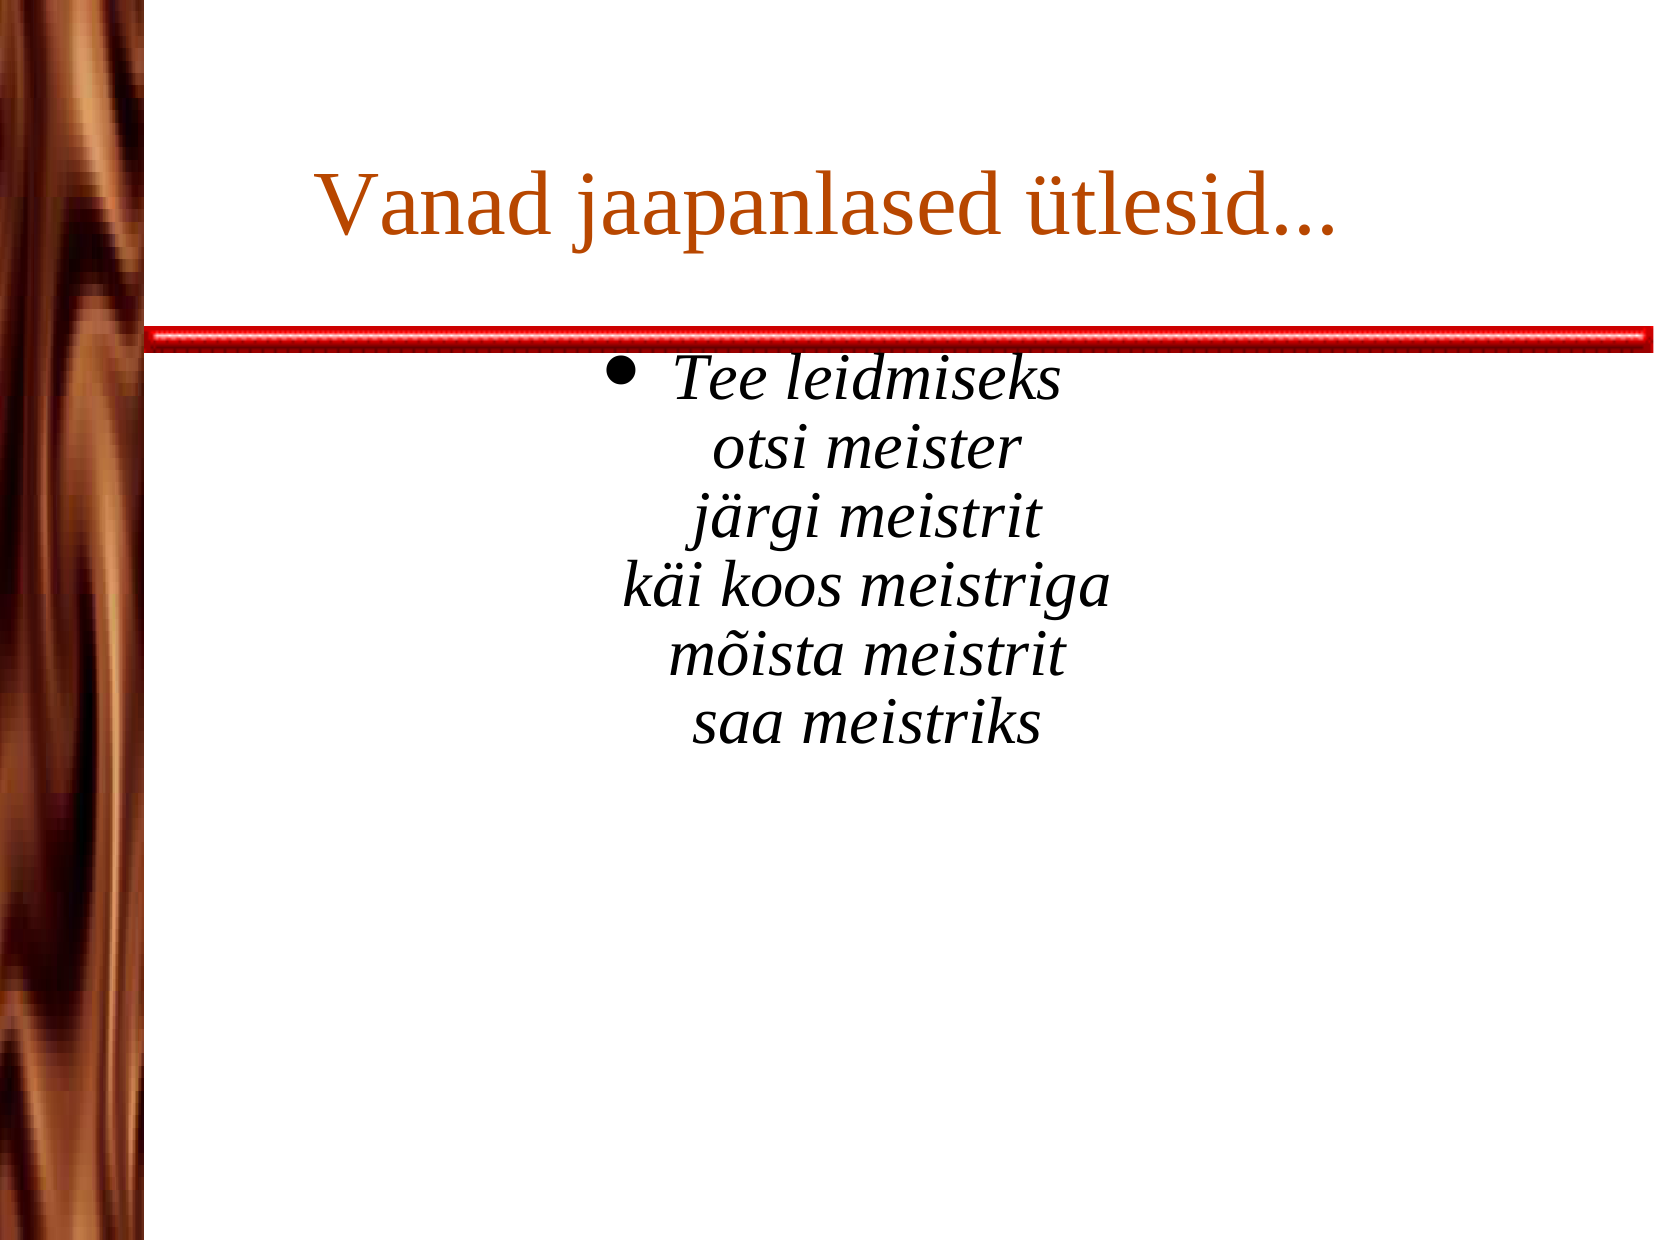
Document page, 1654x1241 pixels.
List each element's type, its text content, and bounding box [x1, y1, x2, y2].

list Tee leidmiseks otsi meister järgi meistrit käi koos meistriga mõista meistrit saa meistriks [121, 344, 1534, 1126]
picture [0, 0, 1654, 1240]
title Vanad jaapanlased ütlesid... [121, 102, 1534, 310]
